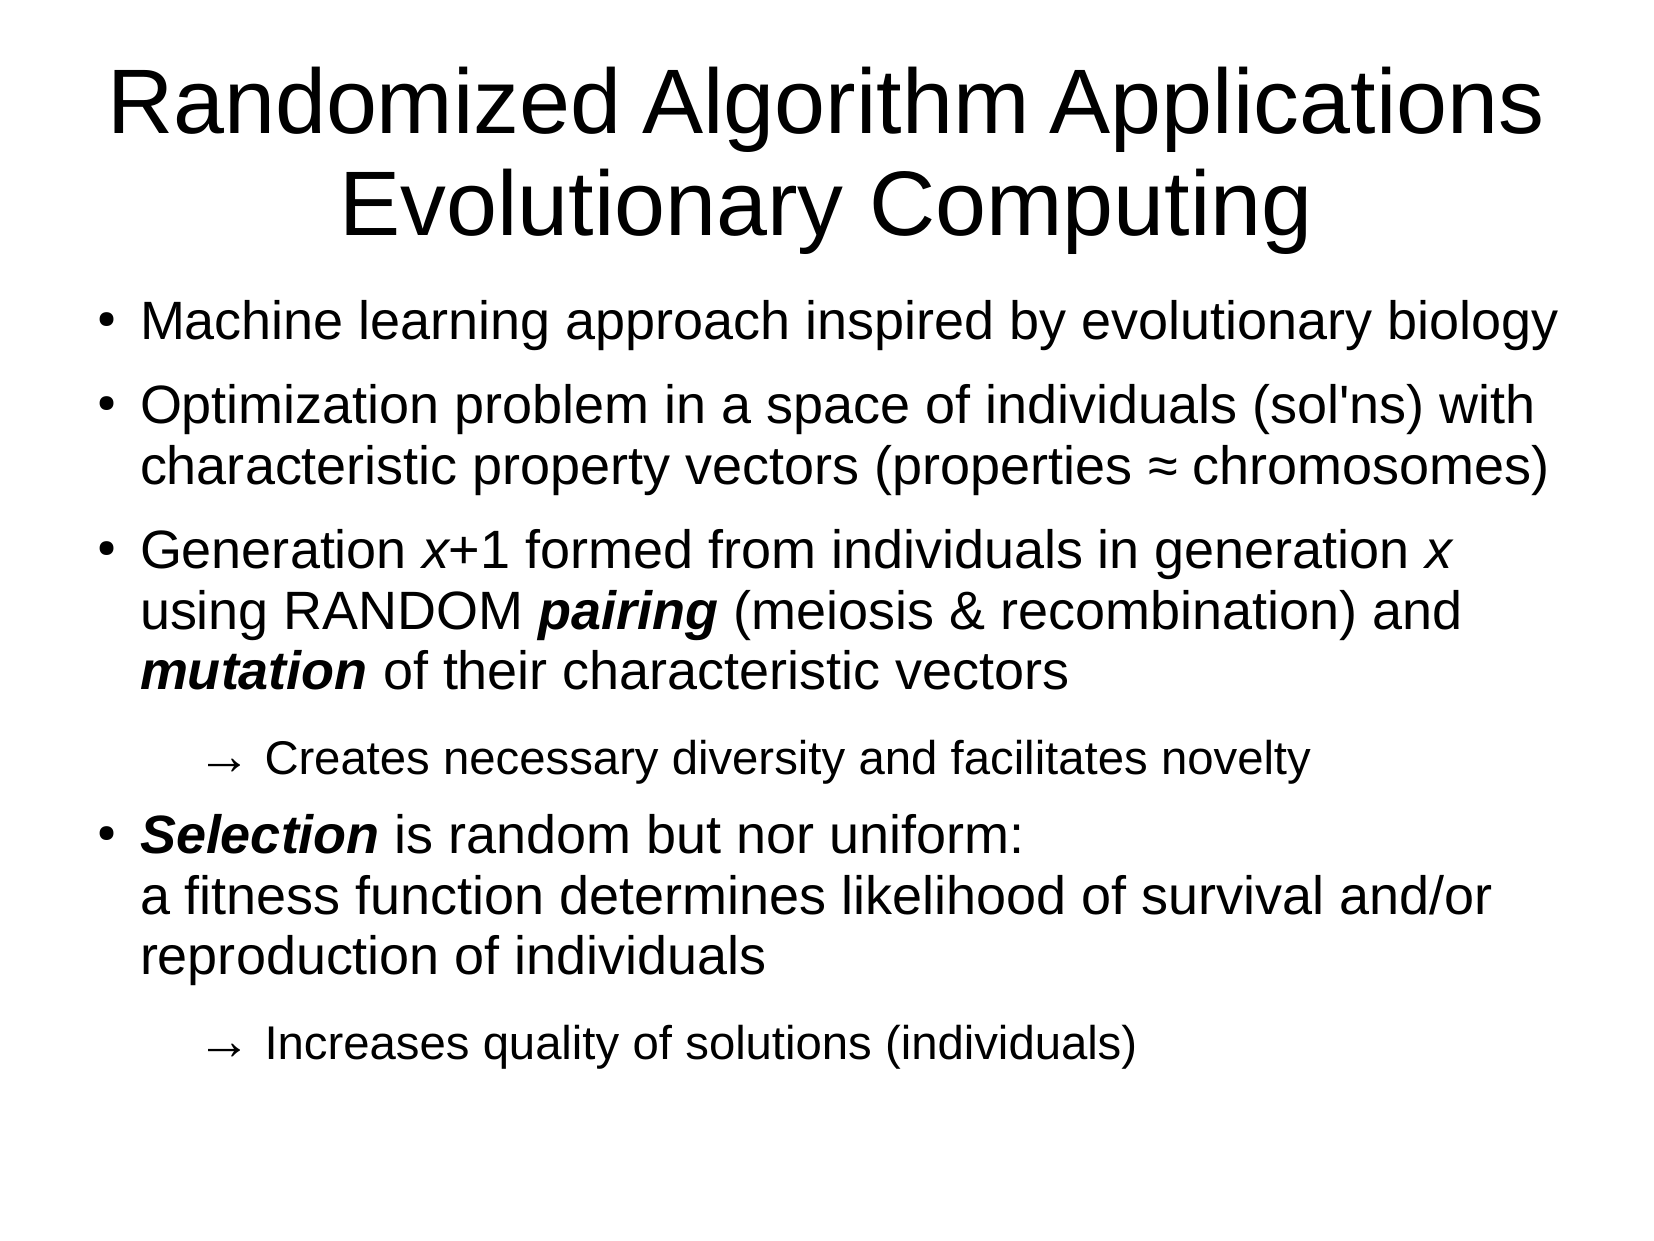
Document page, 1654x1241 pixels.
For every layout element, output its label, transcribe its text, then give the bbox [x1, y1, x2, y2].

title Randomized Algorithm Applications Evolutionary Computing [82, 49, 1571, 257]
list Machine learning approach inspired by evolutionary biology Optimization problem in a space of individuals (sol'ns) with characteristic property vectors (properties ≈ chromosomes) Generation x+1 formed from individuals in generation x using RANDOM pairing (meiosis & recombination) and mutation of their characteristic vectors → Creates necessary diversity and facilitates novelty Selection is random but nor uniform: a fitness function determines likelihood of survival and/or reproduction of individuals → Increases quality of solutions (individuals) [82, 290, 1571, 1177]
